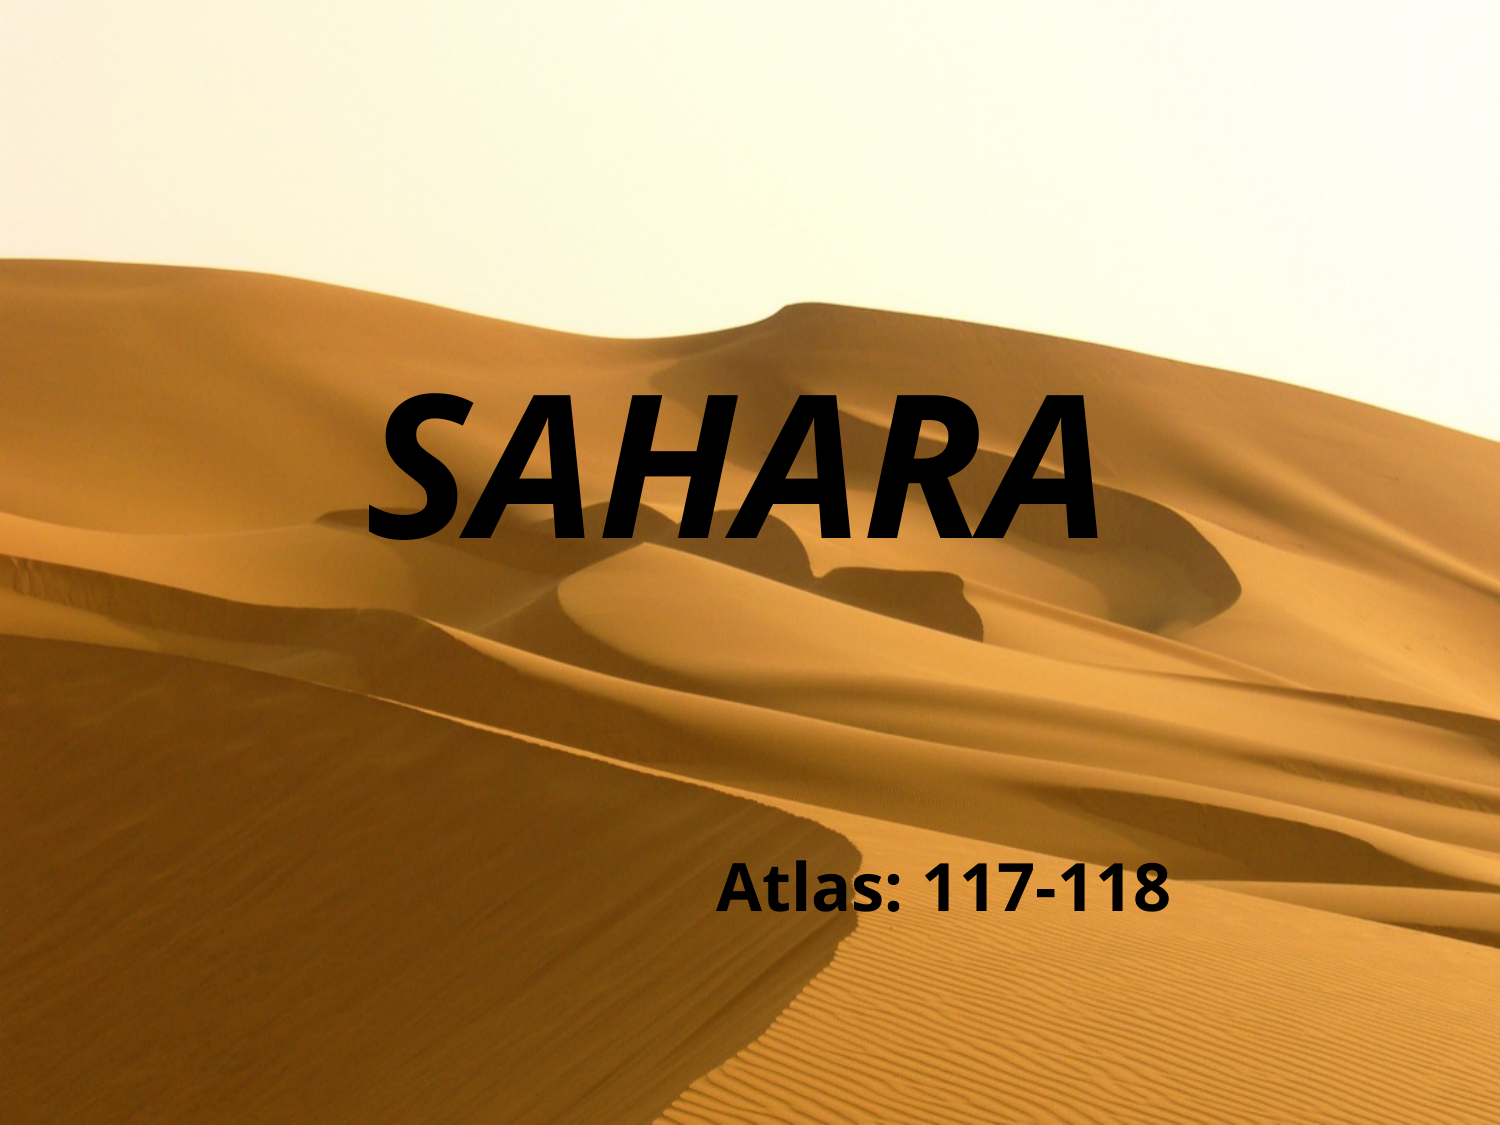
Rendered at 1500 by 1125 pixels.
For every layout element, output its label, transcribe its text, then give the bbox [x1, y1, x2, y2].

picture [0, 0, 1500, 1125]
subtitle Atlas: 117-118 [419, 837, 1470, 1125]
title SAHARA [100, 338, 1376, 580]
